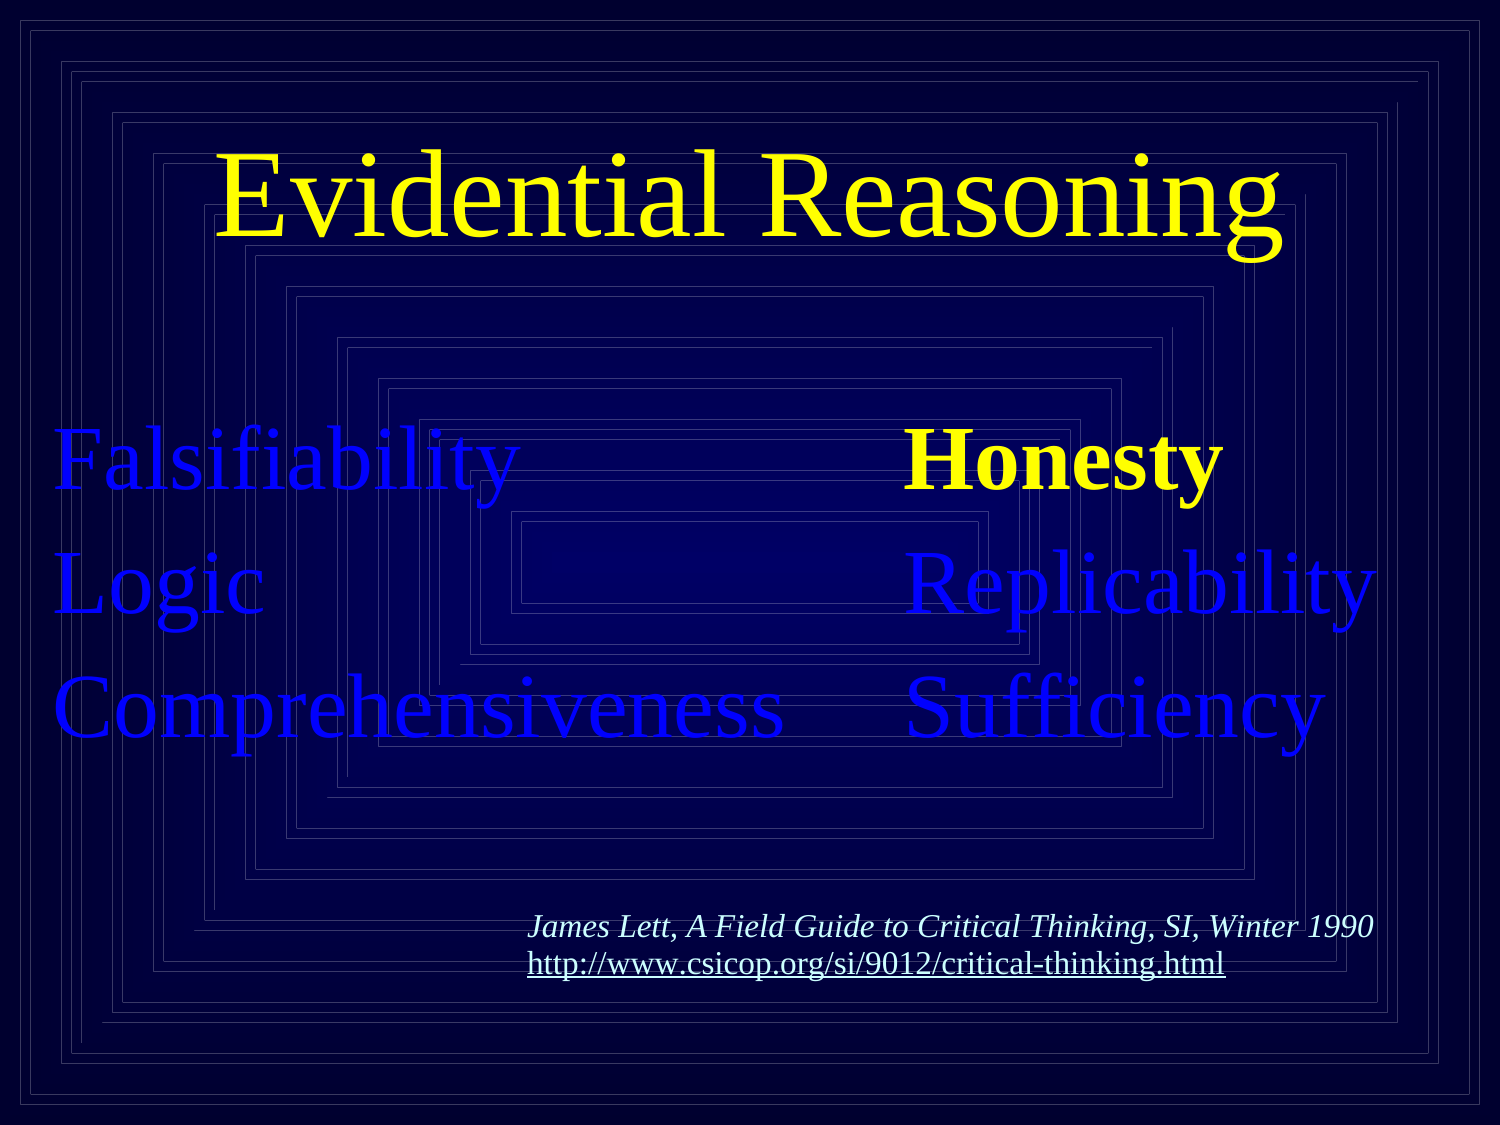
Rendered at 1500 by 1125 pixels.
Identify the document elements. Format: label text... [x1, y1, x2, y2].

text_box James Lett, A Field Guide to Critical Thinking, SI, Winter 1990 http://www.csicop.org/si/9012/critical-thinking.html [512, 899, 1450, 990]
list Honesty Replicability Sufficiency [888, 399, 1456, 1011]
title Evidential Reasoning [112, 36, 1388, 352]
list Falsifiability Logic Comprehensiveness [37, 399, 873, 976]
